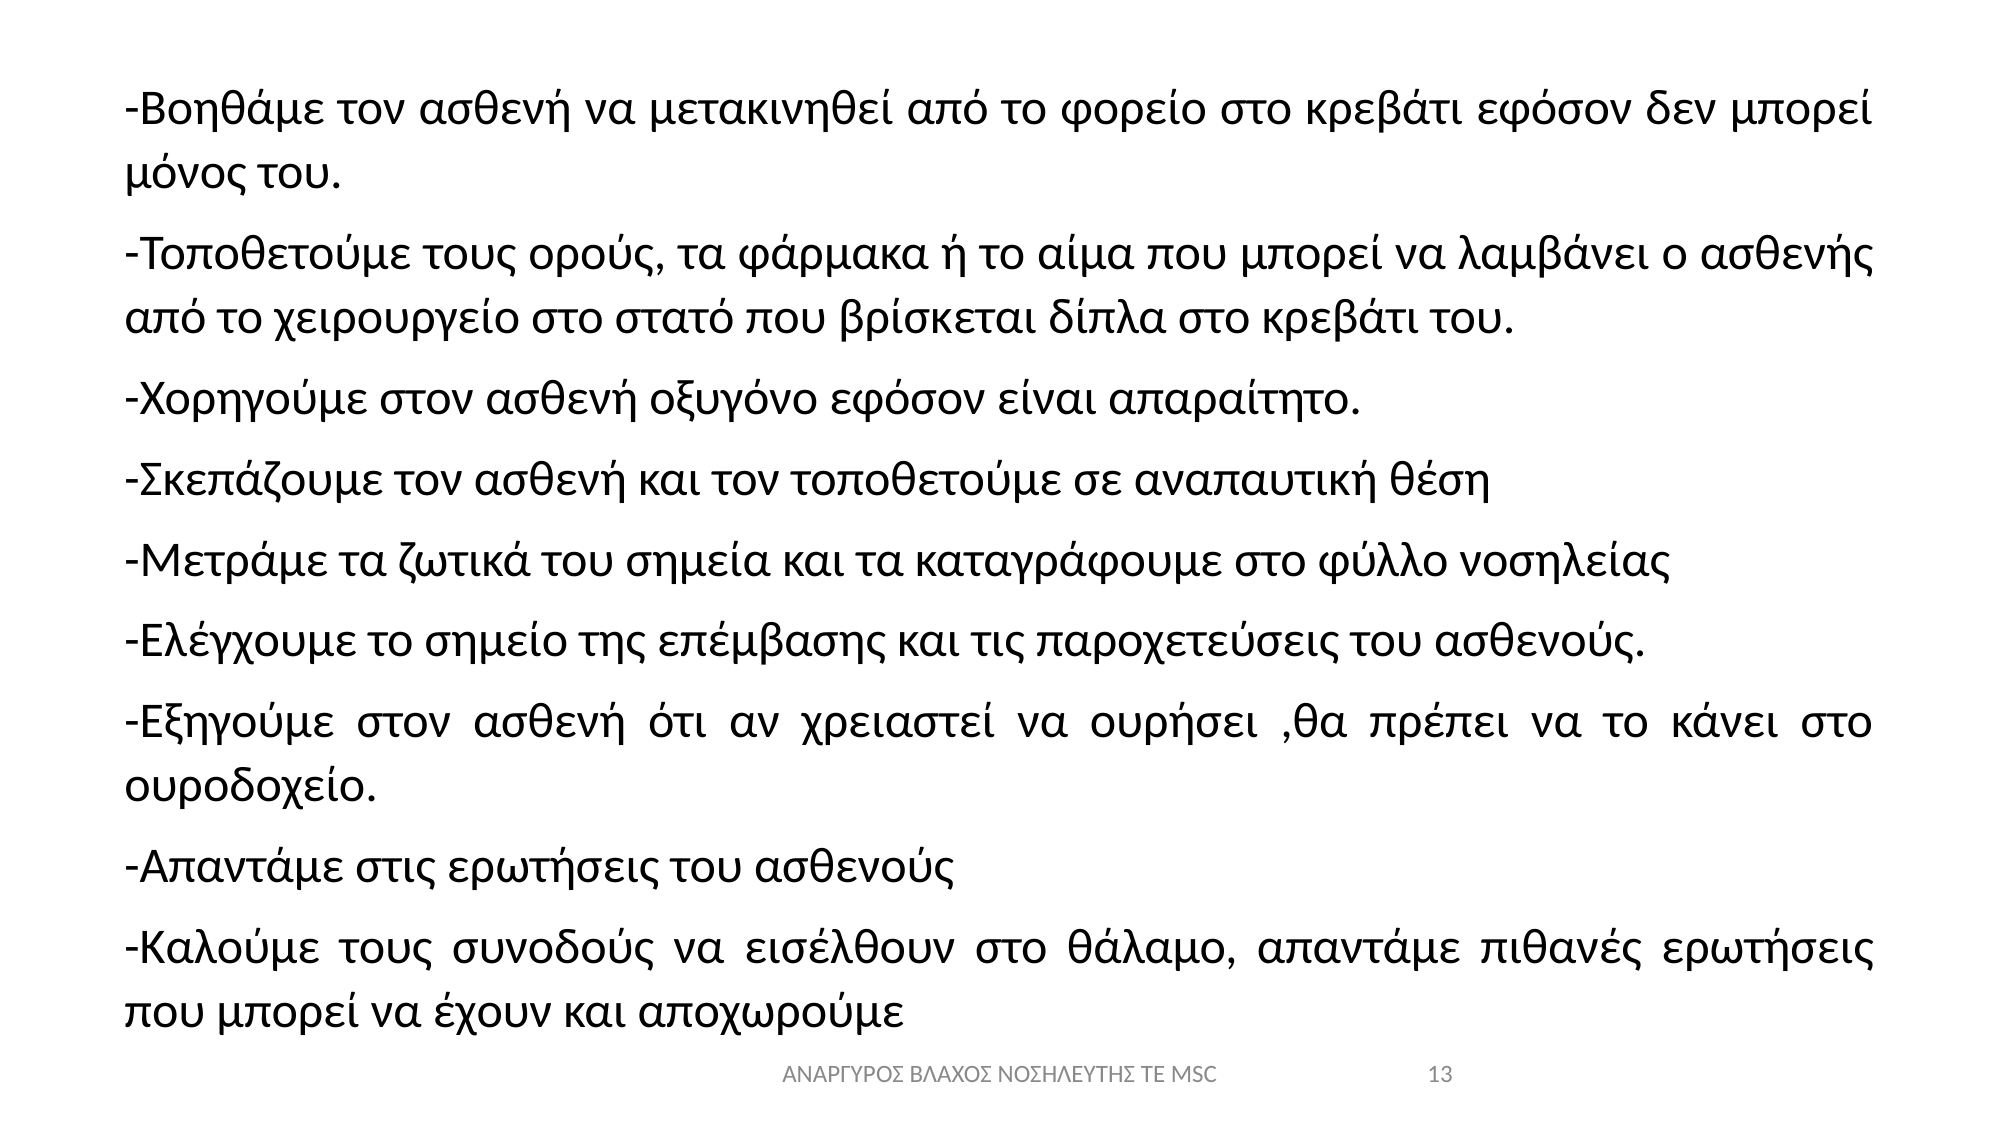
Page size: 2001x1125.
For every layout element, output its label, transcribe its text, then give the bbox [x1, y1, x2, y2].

text_box [1412, 1053, 1863, 1103]
text_box ΑΝΑΡΓΥΡΟΣ ΒΛΑΧΟΣ ΝΟΣΗΛΕΥΤΗΣ ΤΕ ΜSC [662, 1053, 1338, 1103]
text_box -Βοηθάμε τον ασθενή να μετακινηθεί από το φορείο στο κρεβάτι εφόσον δεν μπορεί μόνος του. -Τοποθετούμε τους ορούς, τα φάρμακα ή το αίμα που μπορεί να λαμβάνει ο ασθενής από το χειρουργείο στο στατό που βρίσκεται δίπλα στο κρεβάτι του. -Χορηγούμε στον ασθενή οξυγόνο εφόσον είναι απαραίτητο. -Σκεπάζουμε τον ασθενή και τον τοποθετούμε σε αναπαυτική θέση -Μετράμε τα ζωτικά του σημεία και τα καταγράφουμε στο φύλλο νοσηλείας -Ελέγχουμε το σημείο της επέμβασης και τις παροχετεύσεις του ασθενούς. -Εξηγούμε στον ασθενή ότι αν χρειαστεί να ουρήσει ,θα πρέπει να το κάνει στο ουροδοχείο. -Απαντάμε στις ερωτήσεις του ασθενούς -Καλούμε τους συνοδούς να εισέλθουν στο θάλαμο, απαντάμε πιθανές ερωτήσεις που μπορεί να έχουν και αποχωρούμε [109, 62, 1905, 1053]
